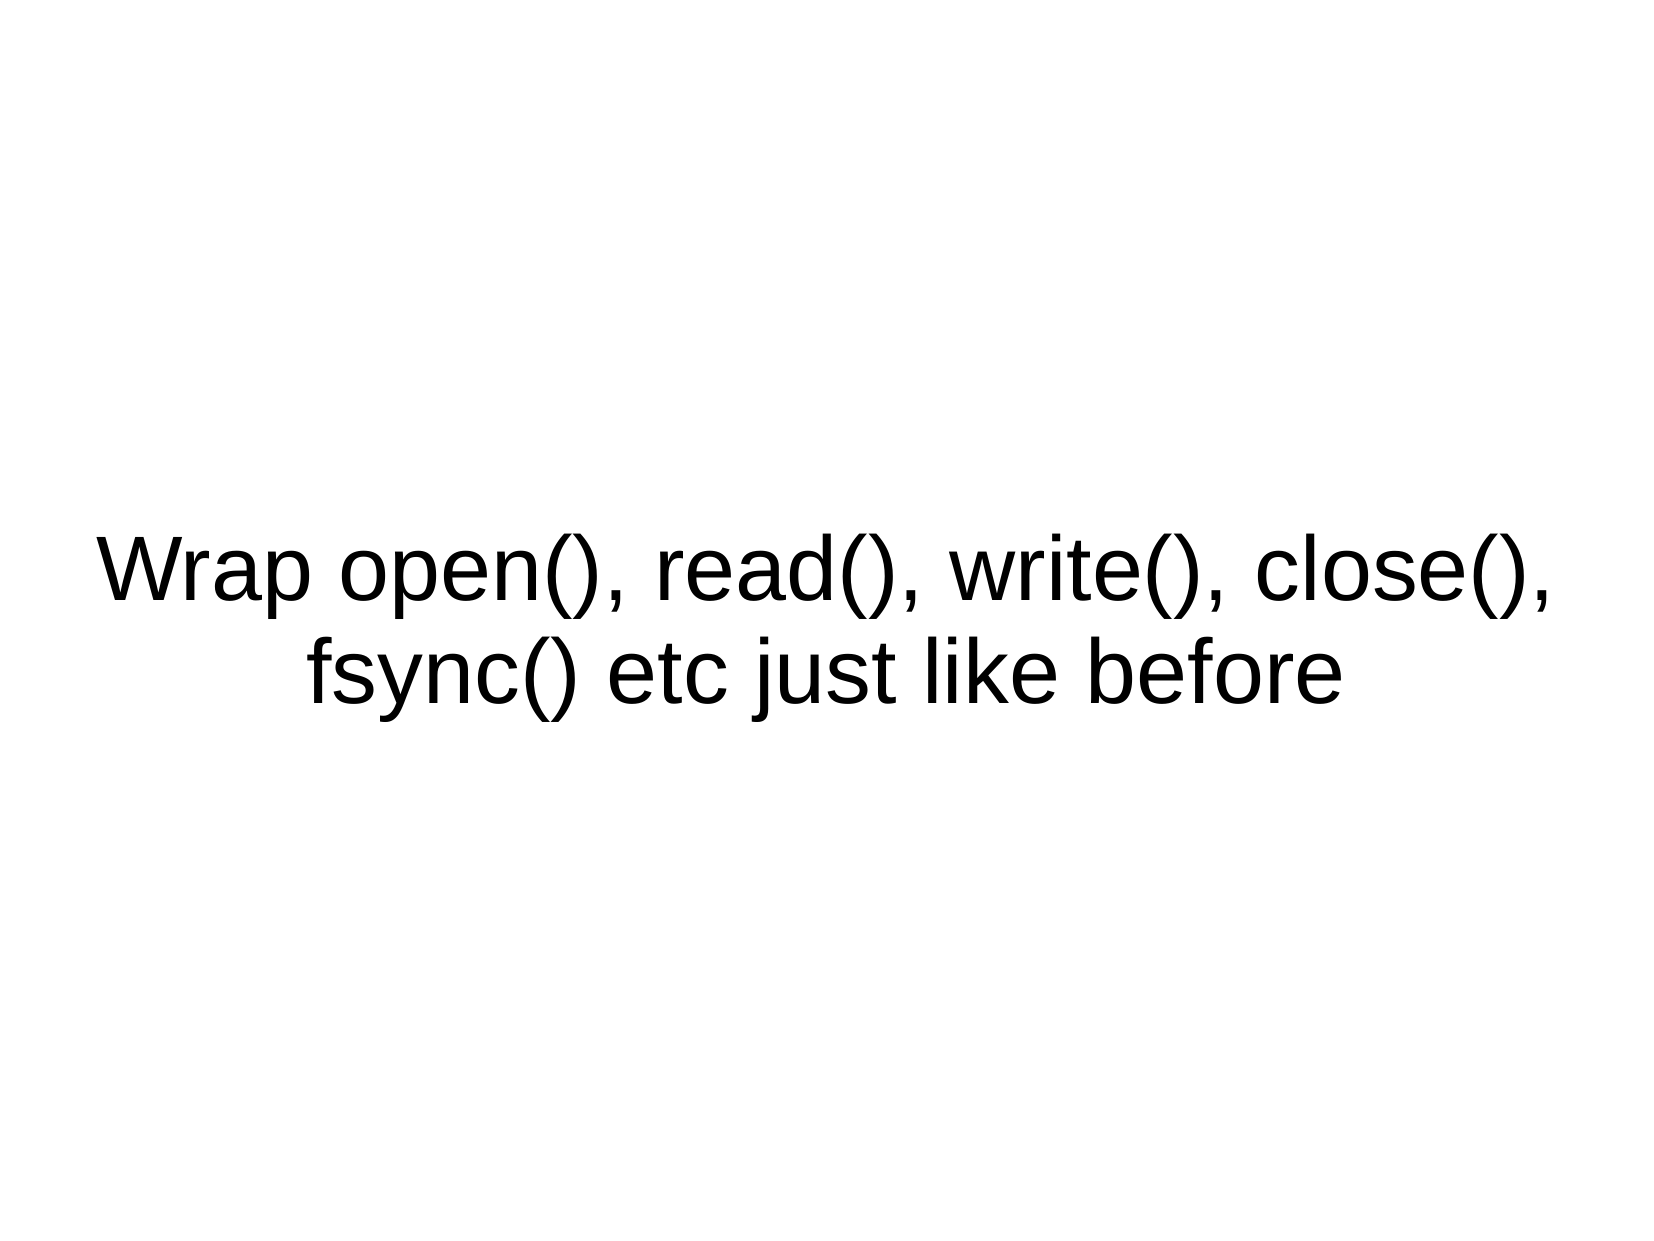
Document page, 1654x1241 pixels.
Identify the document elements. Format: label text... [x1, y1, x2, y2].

title Wrap open(), read(), write(), close(), fsync() etc just like before [82, 517, 1571, 723]
